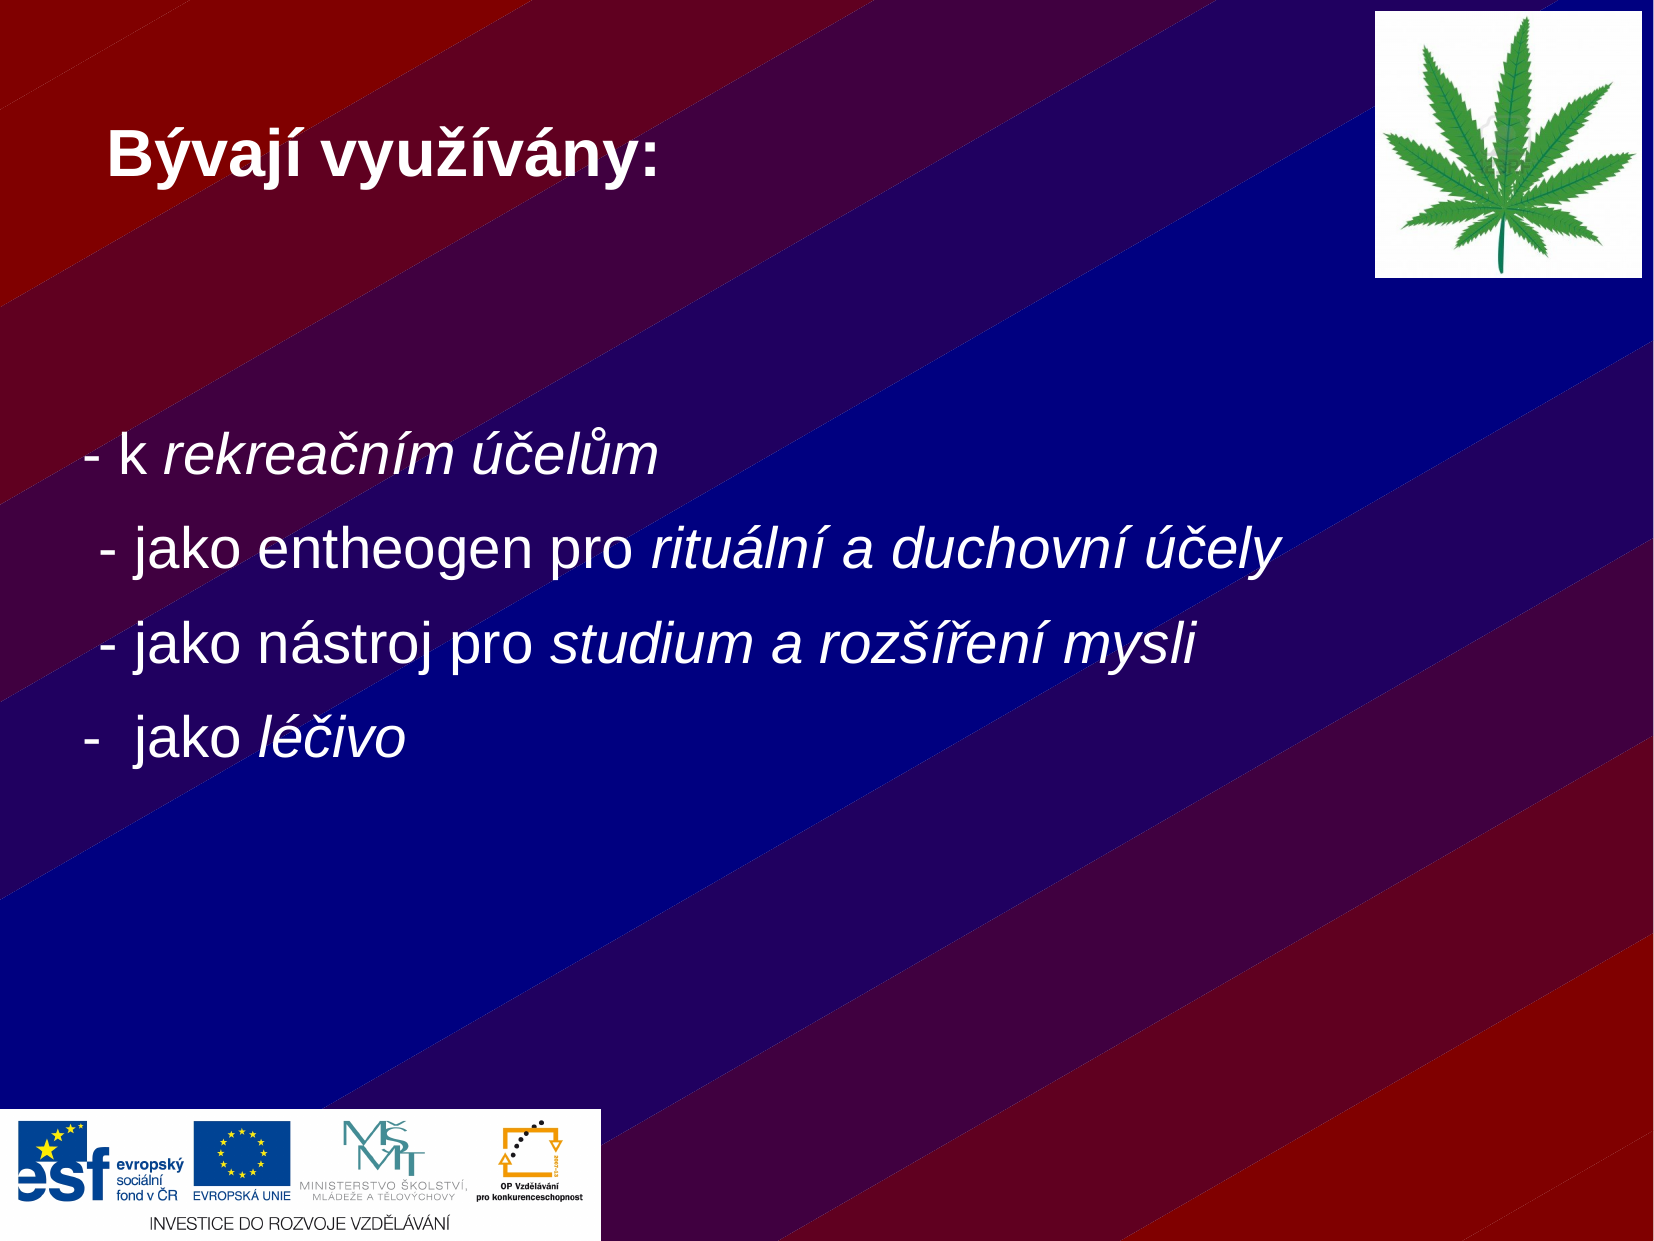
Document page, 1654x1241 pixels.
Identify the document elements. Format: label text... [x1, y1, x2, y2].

picture [1375, 11, 1642, 278]
picture [0, 1109, 601, 1241]
list - k rekreačním účelům - jako entheogen pro rituální a duchovní účely - jako nástroj pro studium a rozšíření mysli - jako léčivo [82, 421, 1571, 1241]
title Bývají využívány: [82, 49, 1375, 257]
